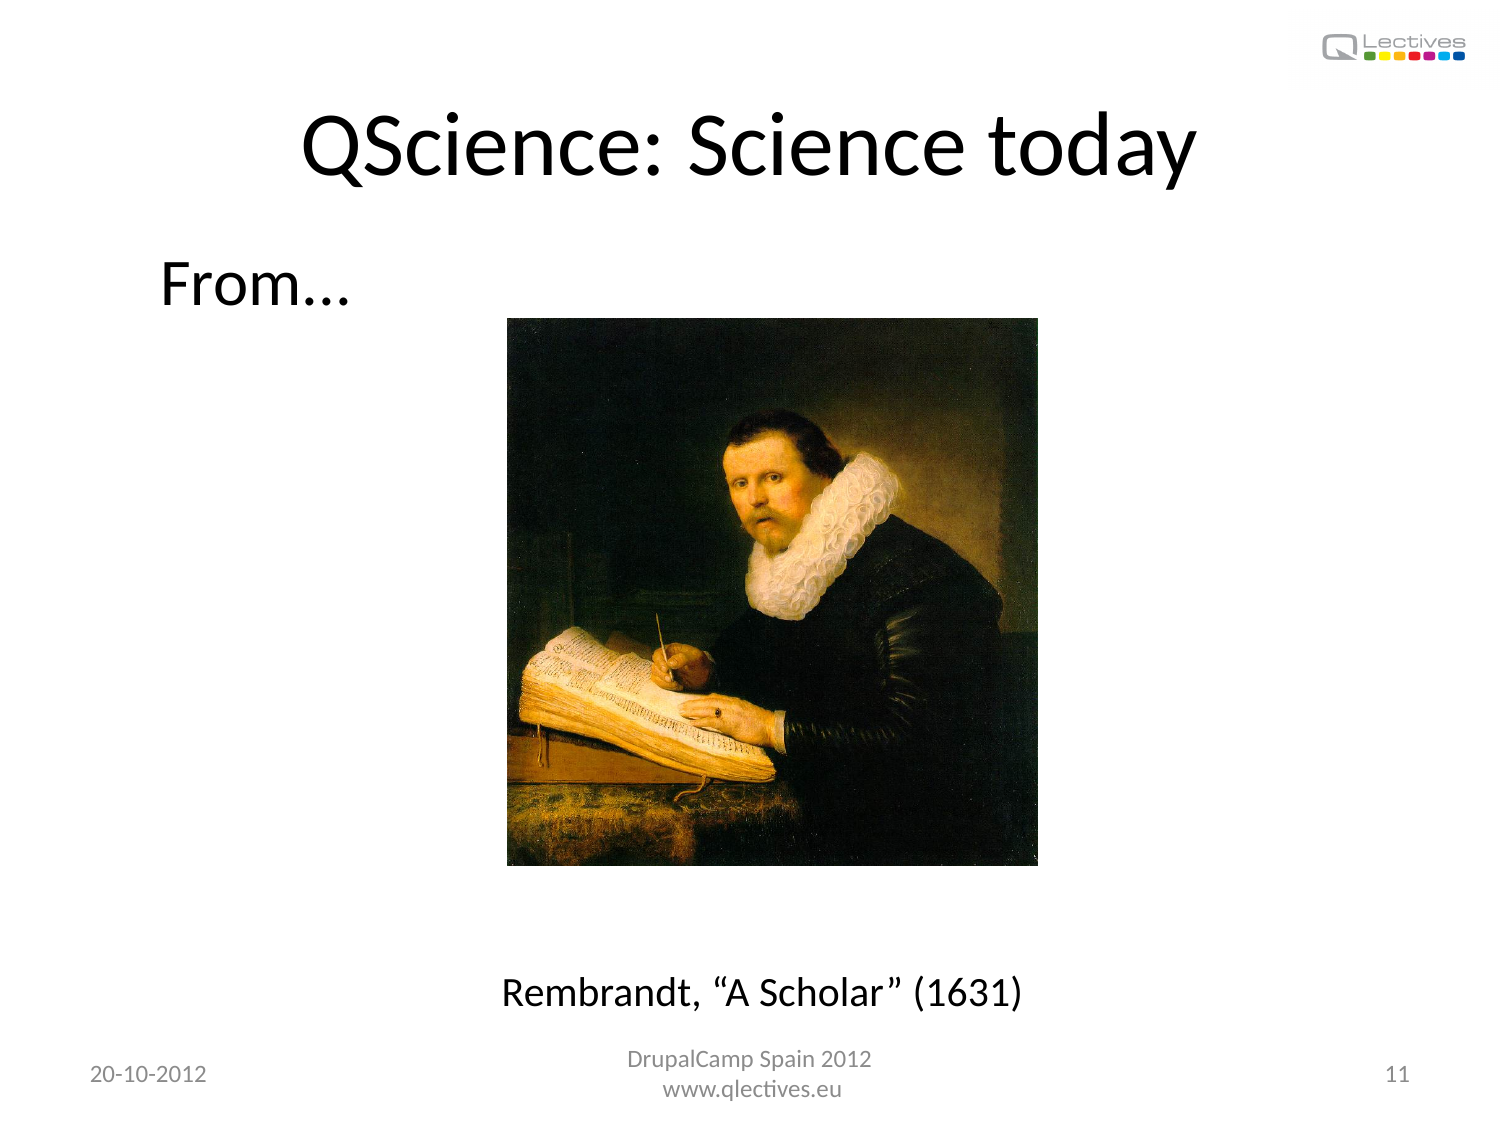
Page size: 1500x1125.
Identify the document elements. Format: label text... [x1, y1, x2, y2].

picture [507, 318, 1038, 866]
text_box QScience: Science today [75, 45, 1425, 233]
picture [1288, 9, 1500, 90]
text_box Rembrandt, “A Scholar” (1631) [437, 944, 1130, 995]
text_box From... [110, 248, 544, 341]
text_box <number> [1074, 1042, 1425, 1103]
text_box 20-10-2012 [74, 1042, 425, 1103]
text_box DrupalCamp Spain 2012 www.qlectives.eu [512, 1042, 988, 1103]
